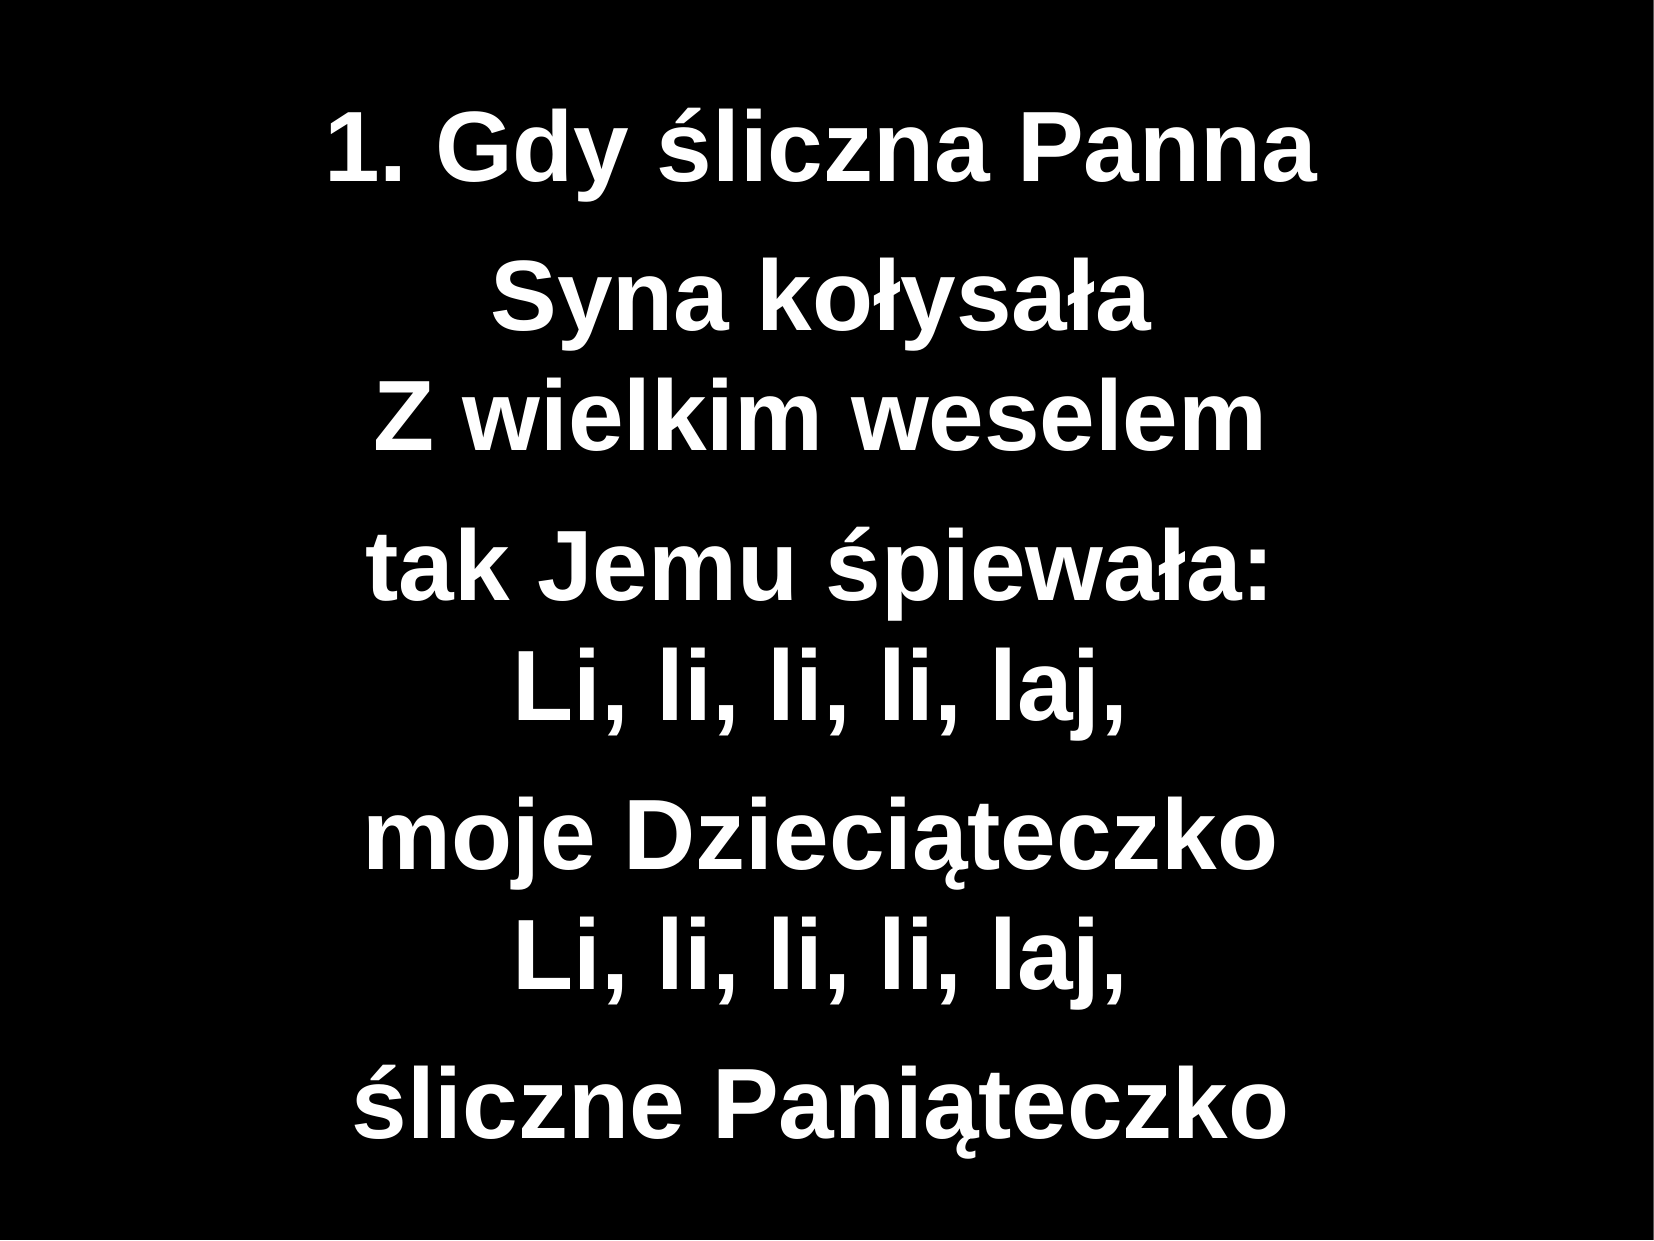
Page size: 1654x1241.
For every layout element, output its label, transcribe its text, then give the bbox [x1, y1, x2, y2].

subtitle 1. Gdy śliczna Panna Syna kołysała Z wielkim weselem tak Jemu śpiewała: Li, li, li, li, laj, moje Dzieciąteczko Li, li, li, li, laj, śliczne Paniąteczko [0, 76, 1642, 1164]
